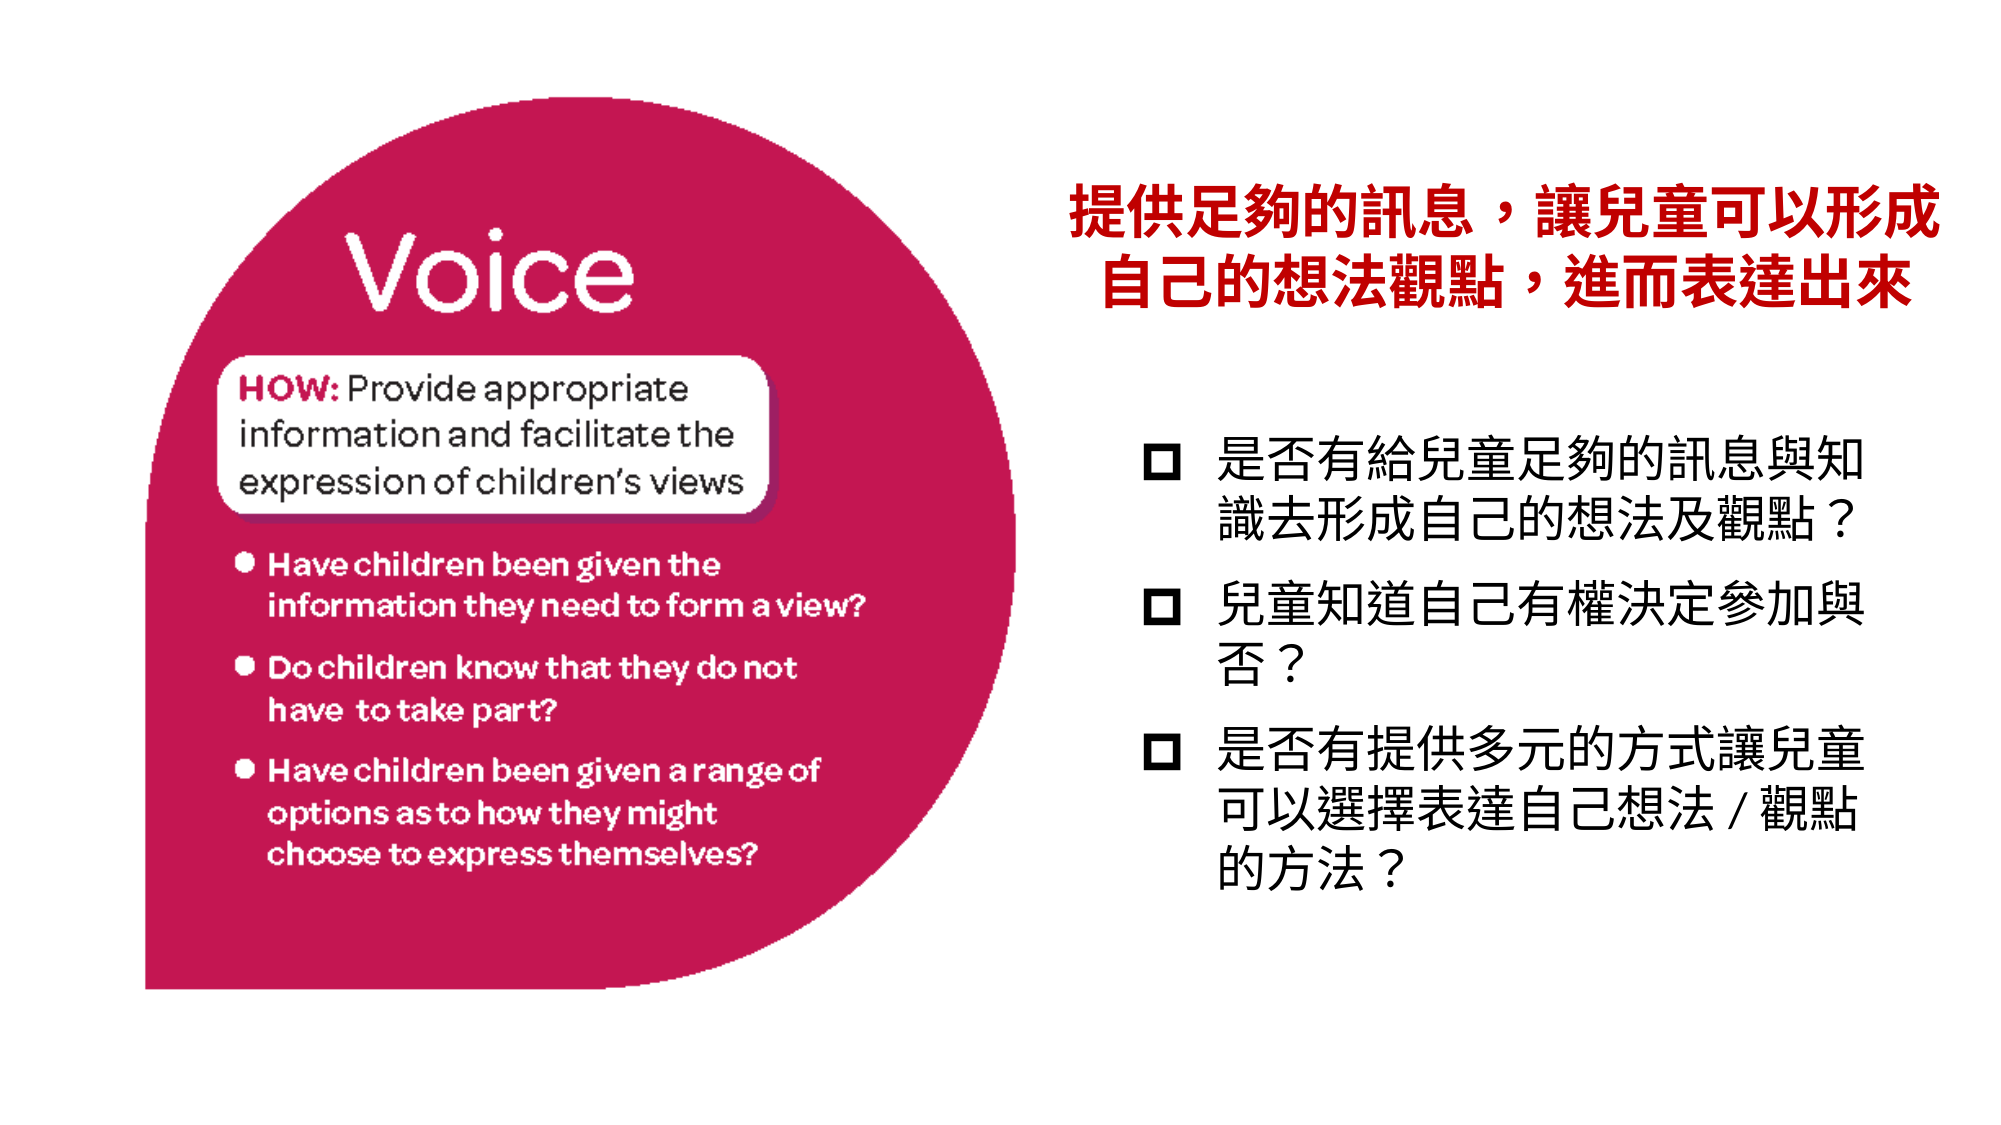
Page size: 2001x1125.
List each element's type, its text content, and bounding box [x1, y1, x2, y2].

text_box 是否有給兒童足夠的訊息與知識去形成自己的想法及觀點？ 兒童知道自己有權決定參加與否？ 是否有提供多元的方式讓兒童可以選擇表達自己想法/觀點的方法？ [1126, 420, 1885, 991]
text_box 提供足夠的訊息，讓兒童可以形成自己的想法觀點，進而表達出來 [1052, 168, 1959, 324]
picture [126, 55, 1052, 1019]
